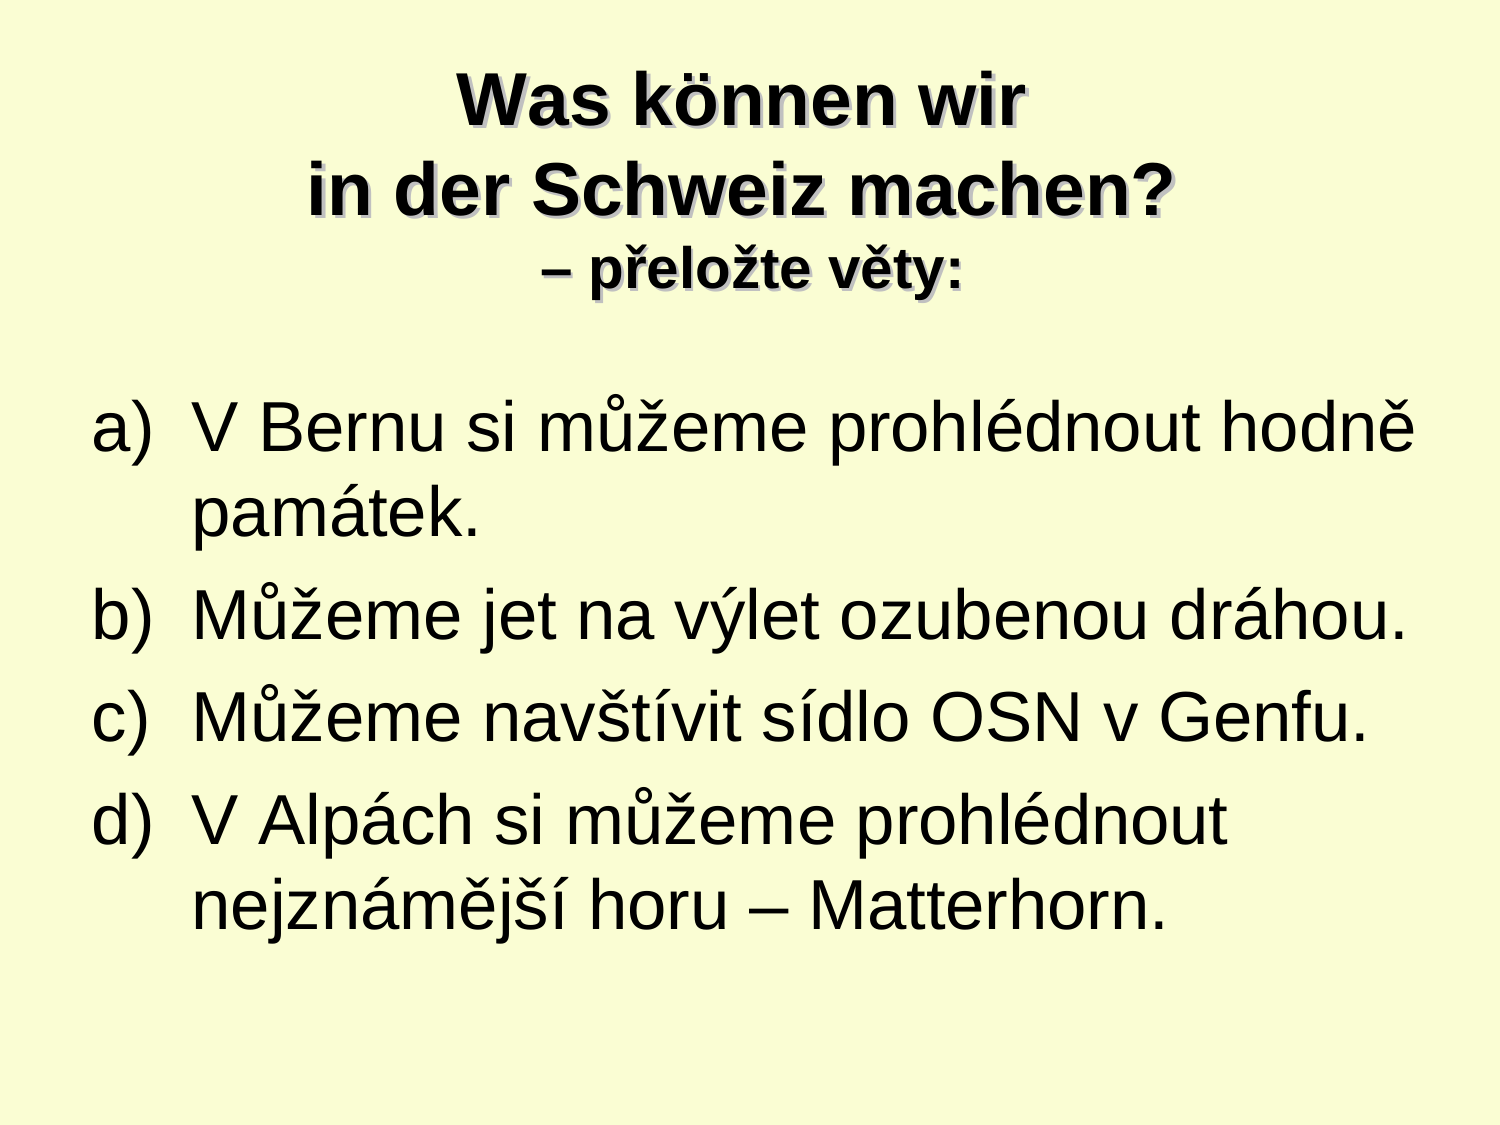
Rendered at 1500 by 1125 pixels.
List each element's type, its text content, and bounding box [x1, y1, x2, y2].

list V Bernu si můžeme prohlédnout hodně památek. Můžeme jet na výlet ozubenou dráhou. Můžeme navštívit sídlo OSN v Genfu. V Alpách si můžeme prohlédnout nejznámější horu – Matterhorn. [76, 373, 1450, 1000]
title Was können wir in der Schweiz machen? – přeložte věty: [64, 0, 1441, 398]
